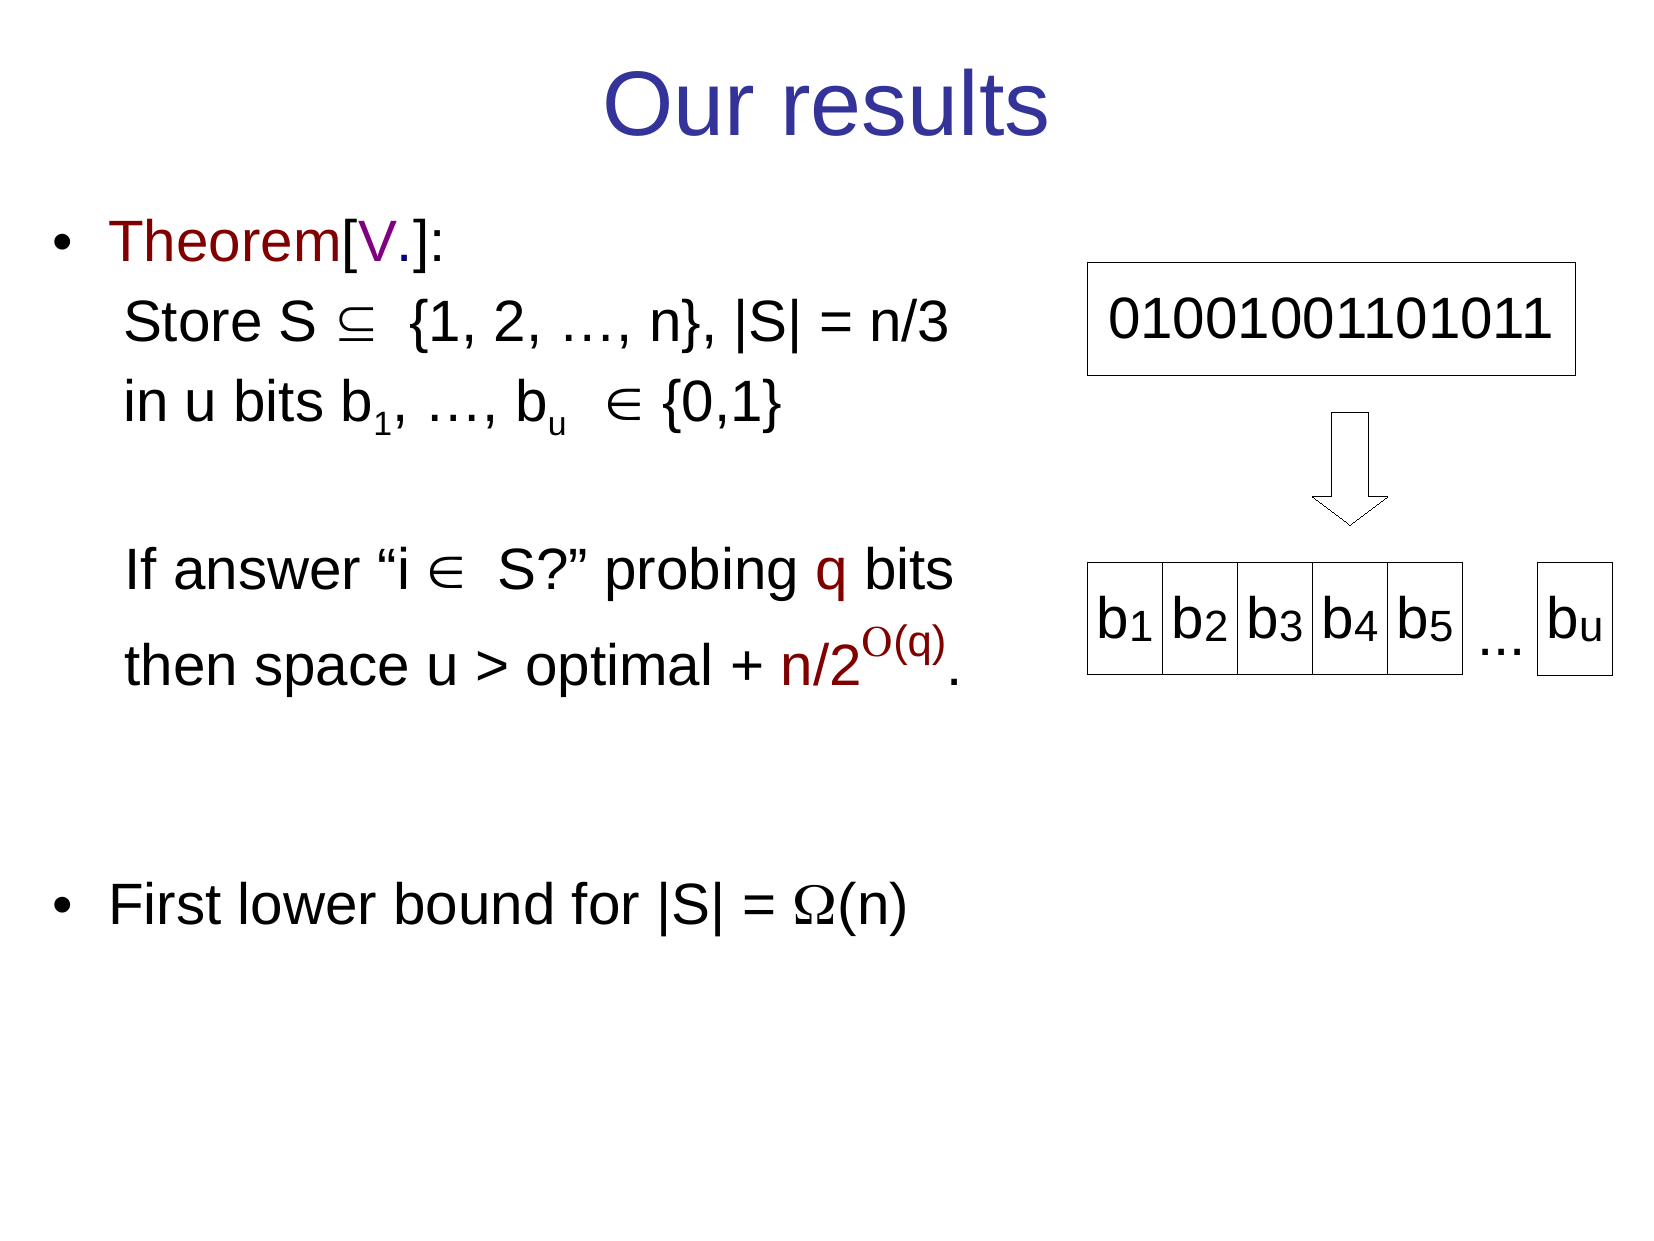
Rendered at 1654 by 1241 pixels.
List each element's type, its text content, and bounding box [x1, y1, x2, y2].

title Our results [124, 0, 1530, 208]
list Theorem[V.]: Store S  {1, 2, …, n}, |S| = n/3 in u bits b1, …, bu  {0,1} If answer “i  S?” probing q bits then space u > optimal + n/2O(q). First lower bound for |S| = (n) [37, 122, 1654, 1225]
text_box ... [1462, 595, 1576, 676]
text_box bu [1537, 562, 1613, 676]
text_box b3 [1237, 562, 1312, 675]
text_box 01001001101011 [1087, 262, 1576, 376]
text_box b4 [1312, 562, 1387, 675]
text_box b5 [1387, 562, 1463, 675]
text_box b1 [1087, 562, 1162, 675]
text_box b2 [1162, 562, 1237, 675]
